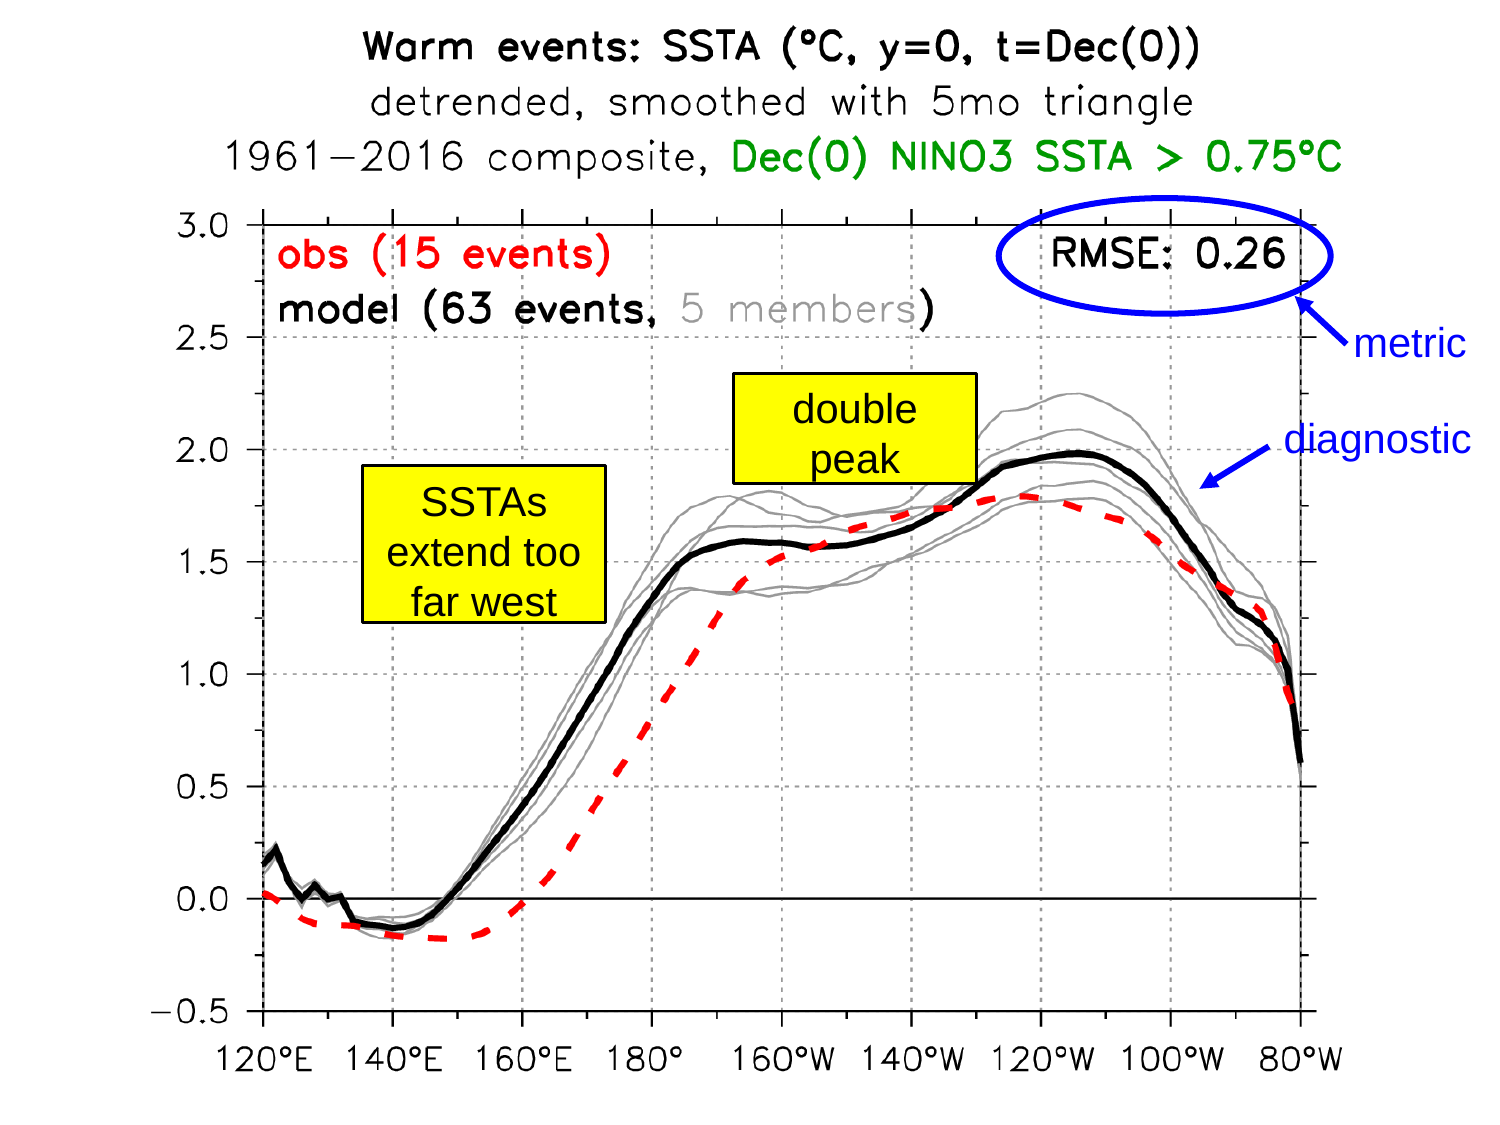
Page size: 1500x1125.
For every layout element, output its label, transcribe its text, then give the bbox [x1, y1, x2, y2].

picture [123, 0, 1377, 1125]
text_box [1294, 295, 1347, 345]
text_box diagnostic [1268, 404, 1487, 467]
text_box SSTAs extend too far west [362, 465, 606, 623]
text_box double peak [733, 373, 977, 484]
text_box [1199, 446, 1269, 489]
picture [1002, 202, 1327, 310]
text_box metric [1331, 308, 1489, 370]
